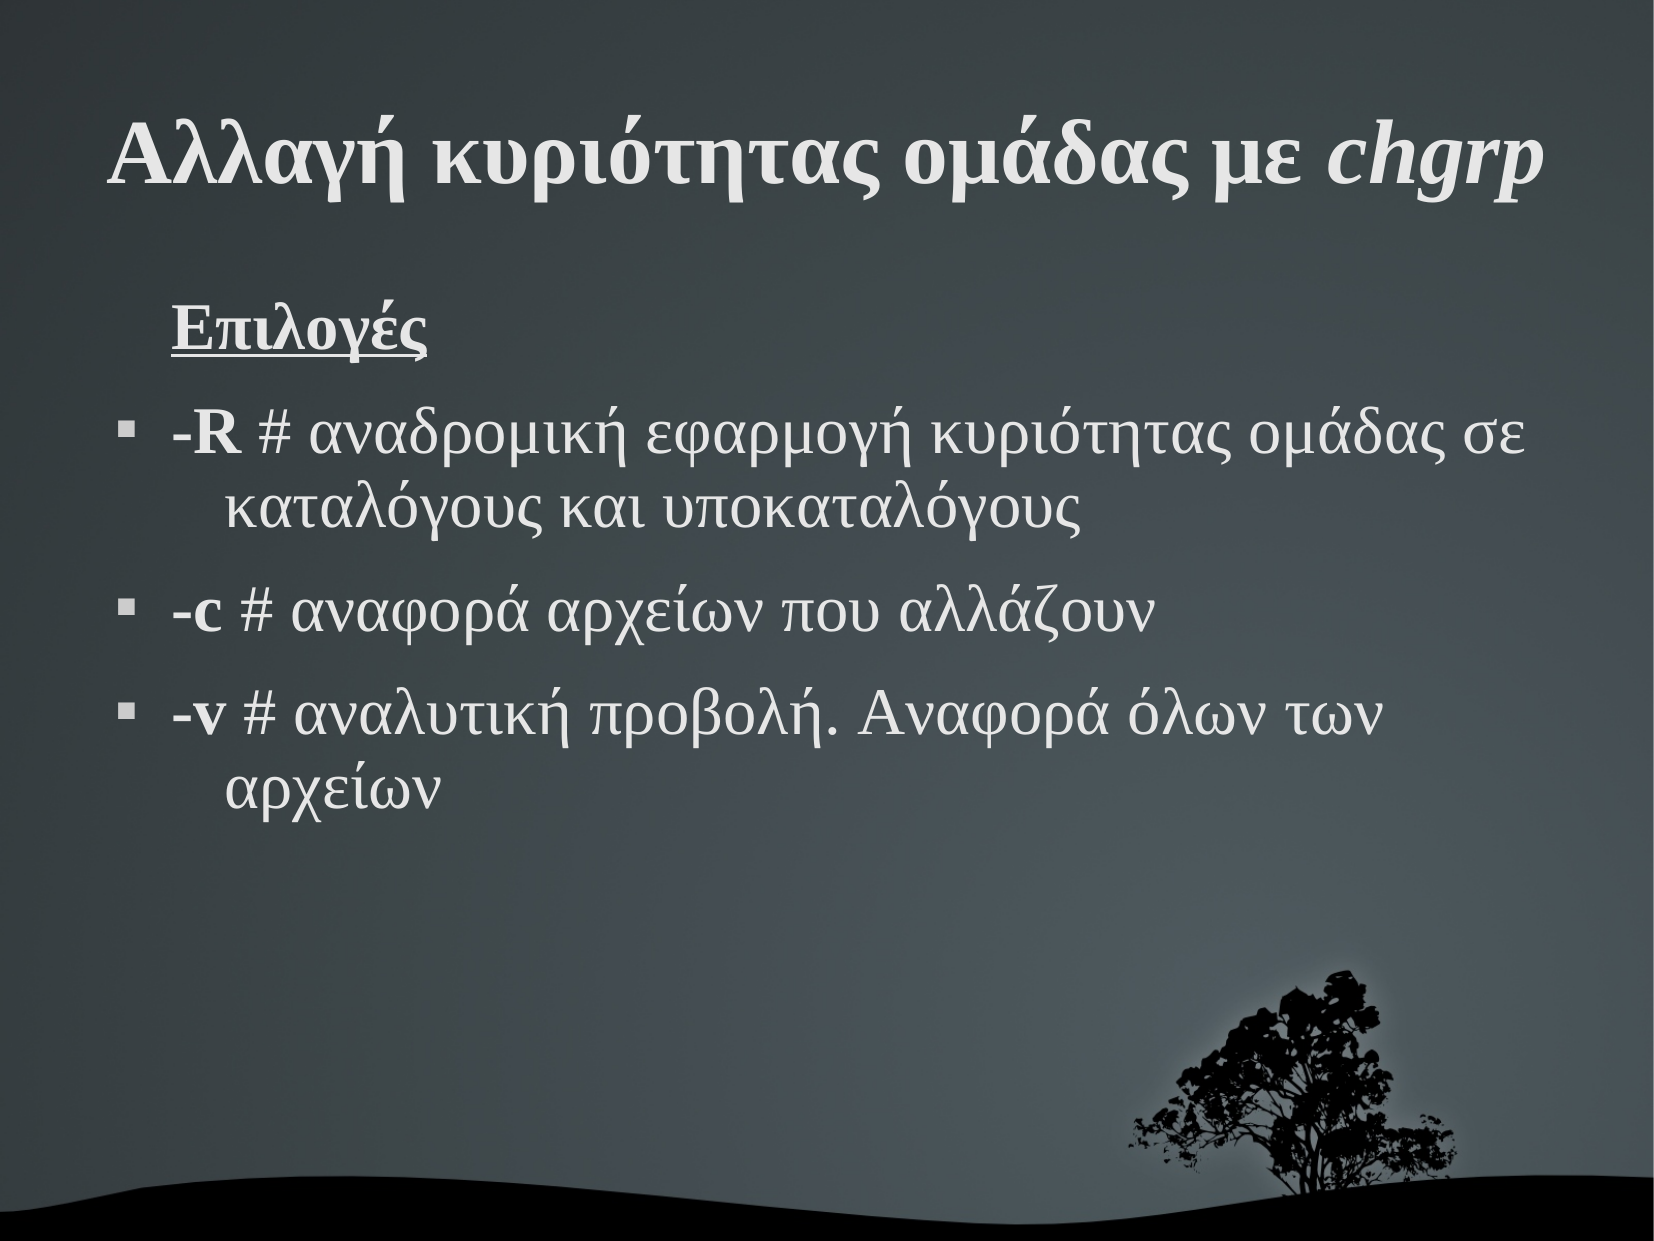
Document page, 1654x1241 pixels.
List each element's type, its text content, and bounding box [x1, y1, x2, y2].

title Αλλαγή κυριότητας ομάδας με chgrp [82, 49, 1571, 257]
list Επιλογές -R # αναδρομική εφαρμογή κυριότητας ομάδας σε καταλόγους και υποκαταλόγους -c # αναφορά αρχείων που αλλάζουν -v # αναλυτική προβολή. Αναφορά όλων των αρχείων [82, 290, 1571, 1109]
picture [0, 0, 1654, 1241]
